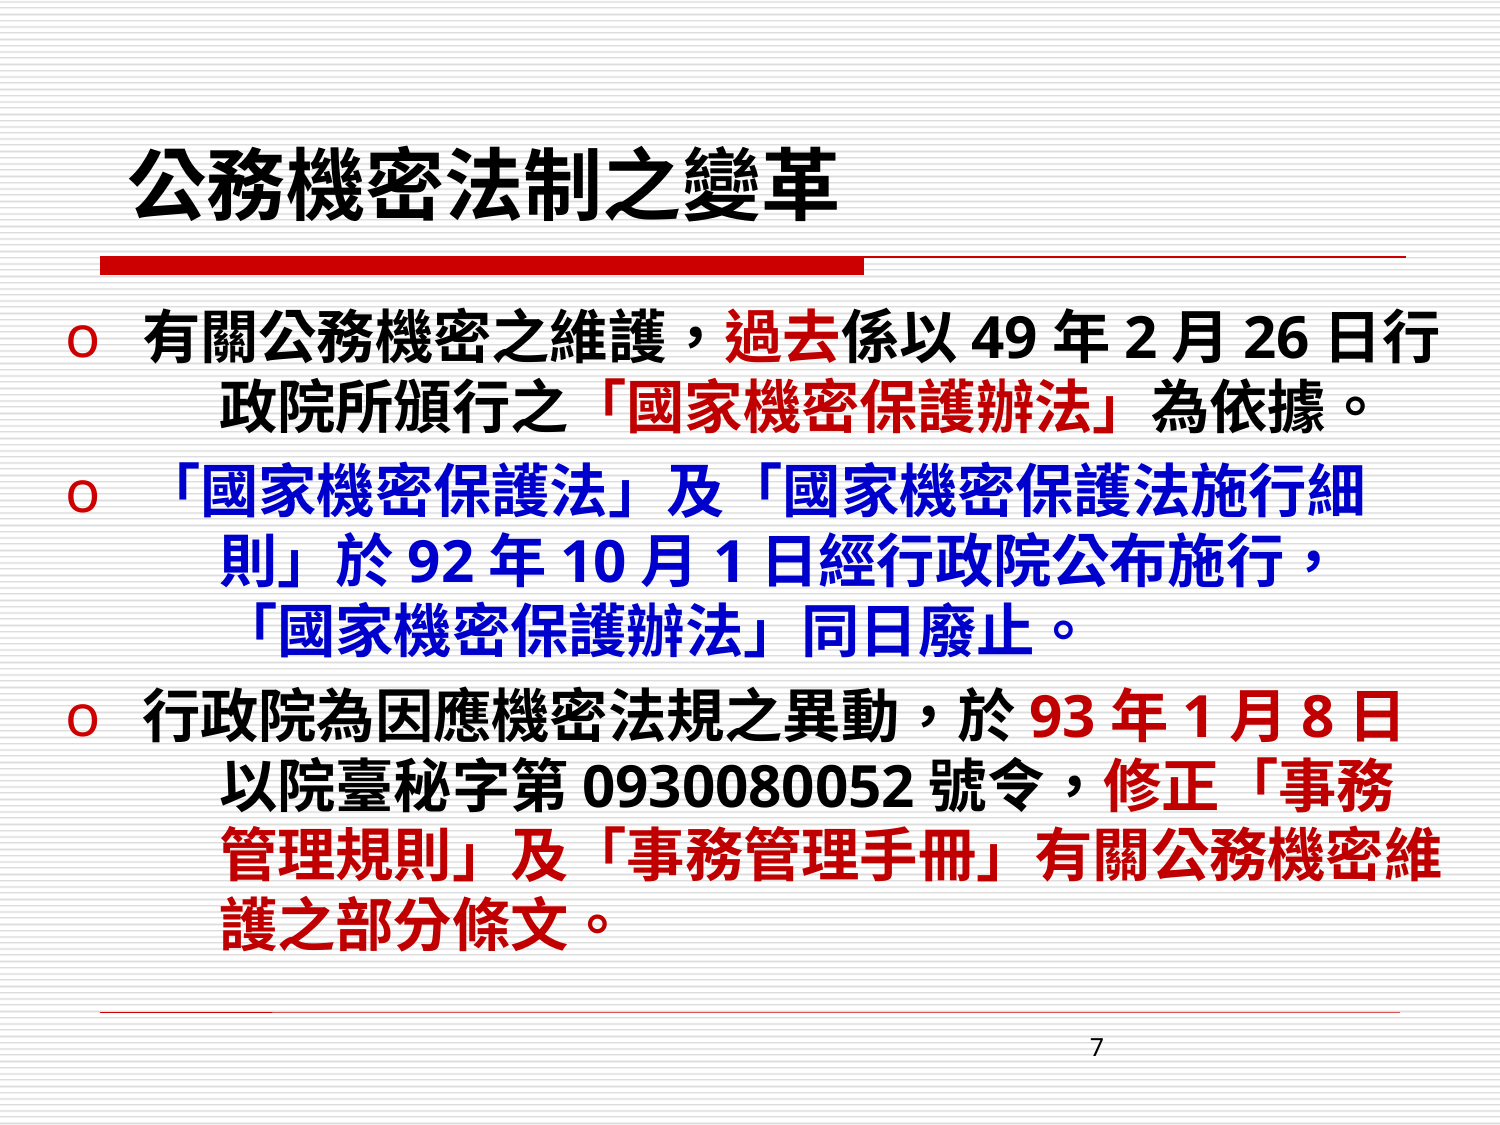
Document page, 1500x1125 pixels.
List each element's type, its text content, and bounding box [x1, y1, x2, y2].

list 有關公務機密之維護，過去係以49年2月26日行政院所頒行之「國家機密保護辦法」為依據。 「國家機密保護法」及「國家機密保護法施行細則」於92年10月1日經行政院公布施行，「國家機密保護辦法」同日廢止。 行政院為因應機密法規之異動，於93年1月8日以院臺秘字第0930080052號令，修正「事務管理規則」及「事務管理手冊」有關公務機密維護之部分條文。 [50, 292, 1463, 1075]
title 公務機密法制之變革 [112, 50, 1388, 238]
text_box [1074, 1024, 1400, 1103]
